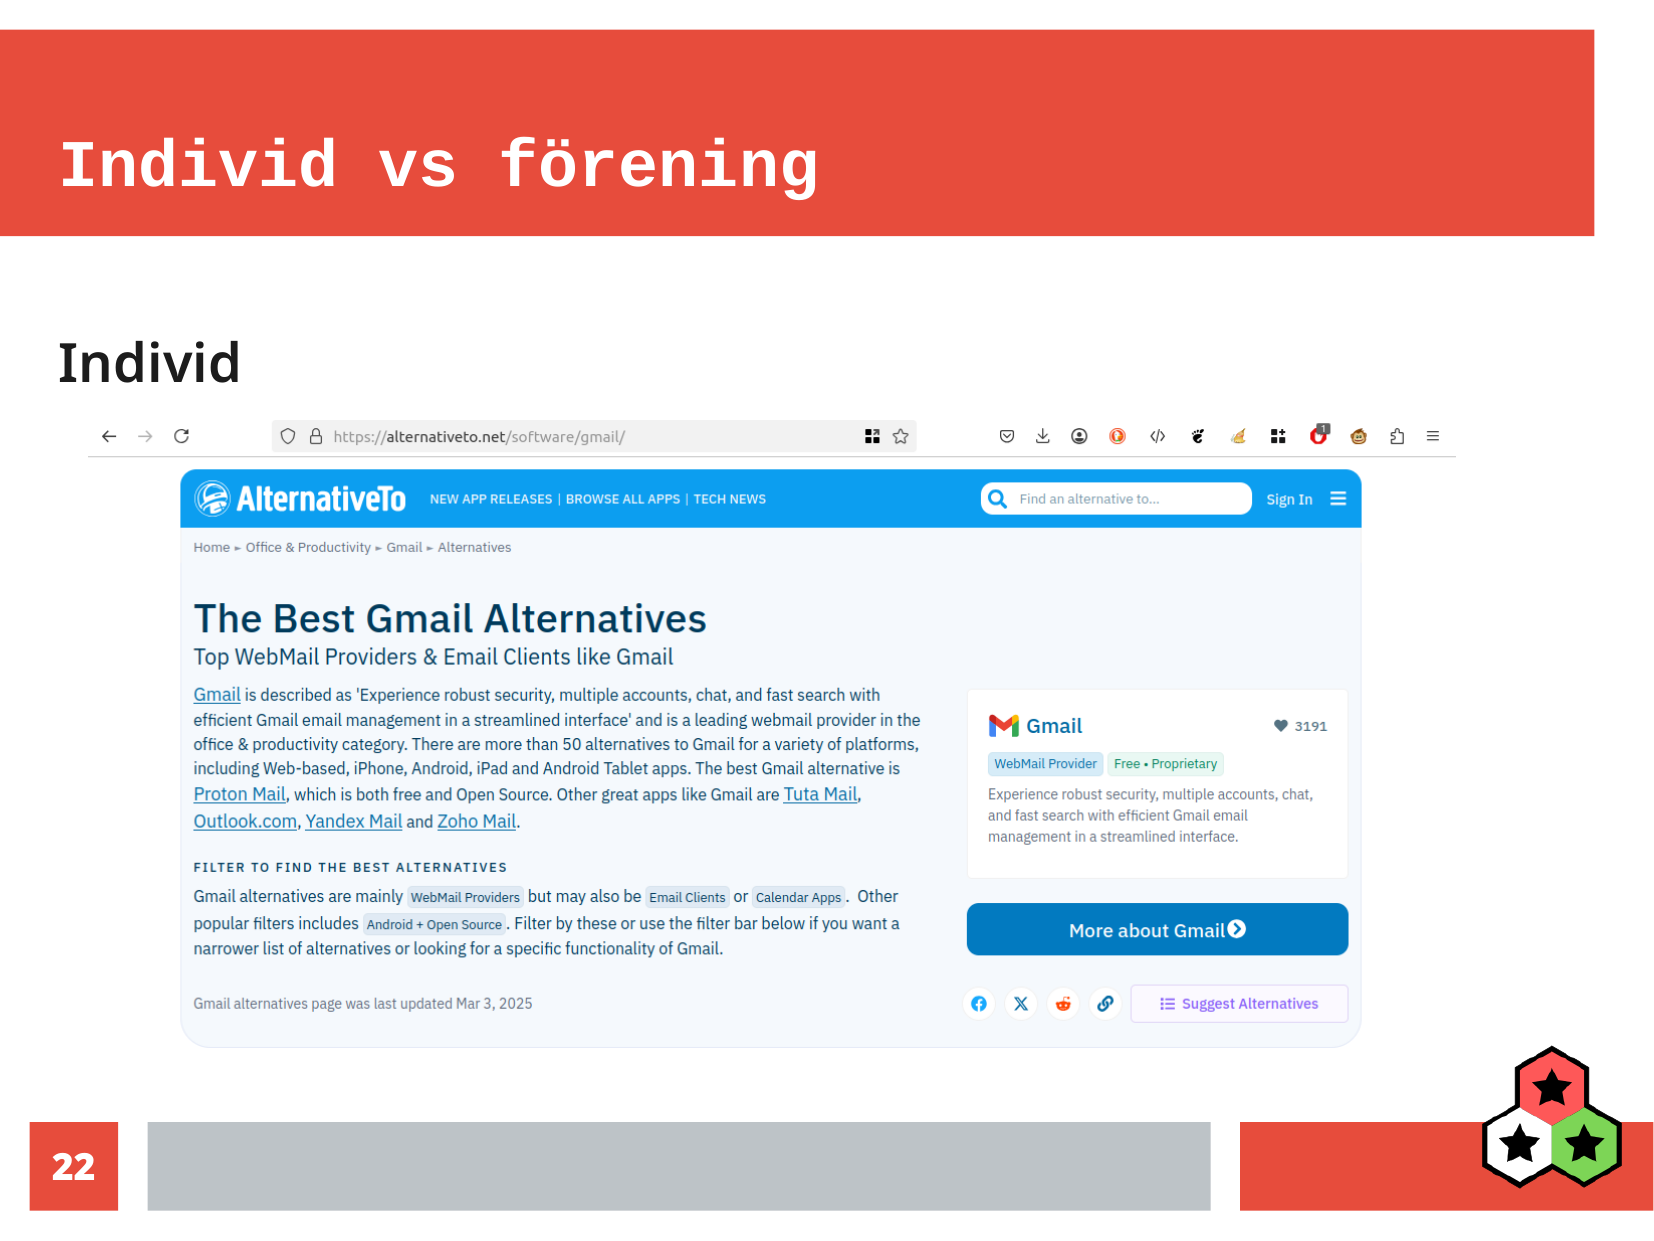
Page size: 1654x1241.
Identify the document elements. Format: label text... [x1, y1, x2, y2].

picture [88, 418, 1456, 1053]
list Individ [59, 324, 1565, 1093]
picture [1463, 1028, 1640, 1205]
title Individ vs förening [59, 59, 1595, 207]
